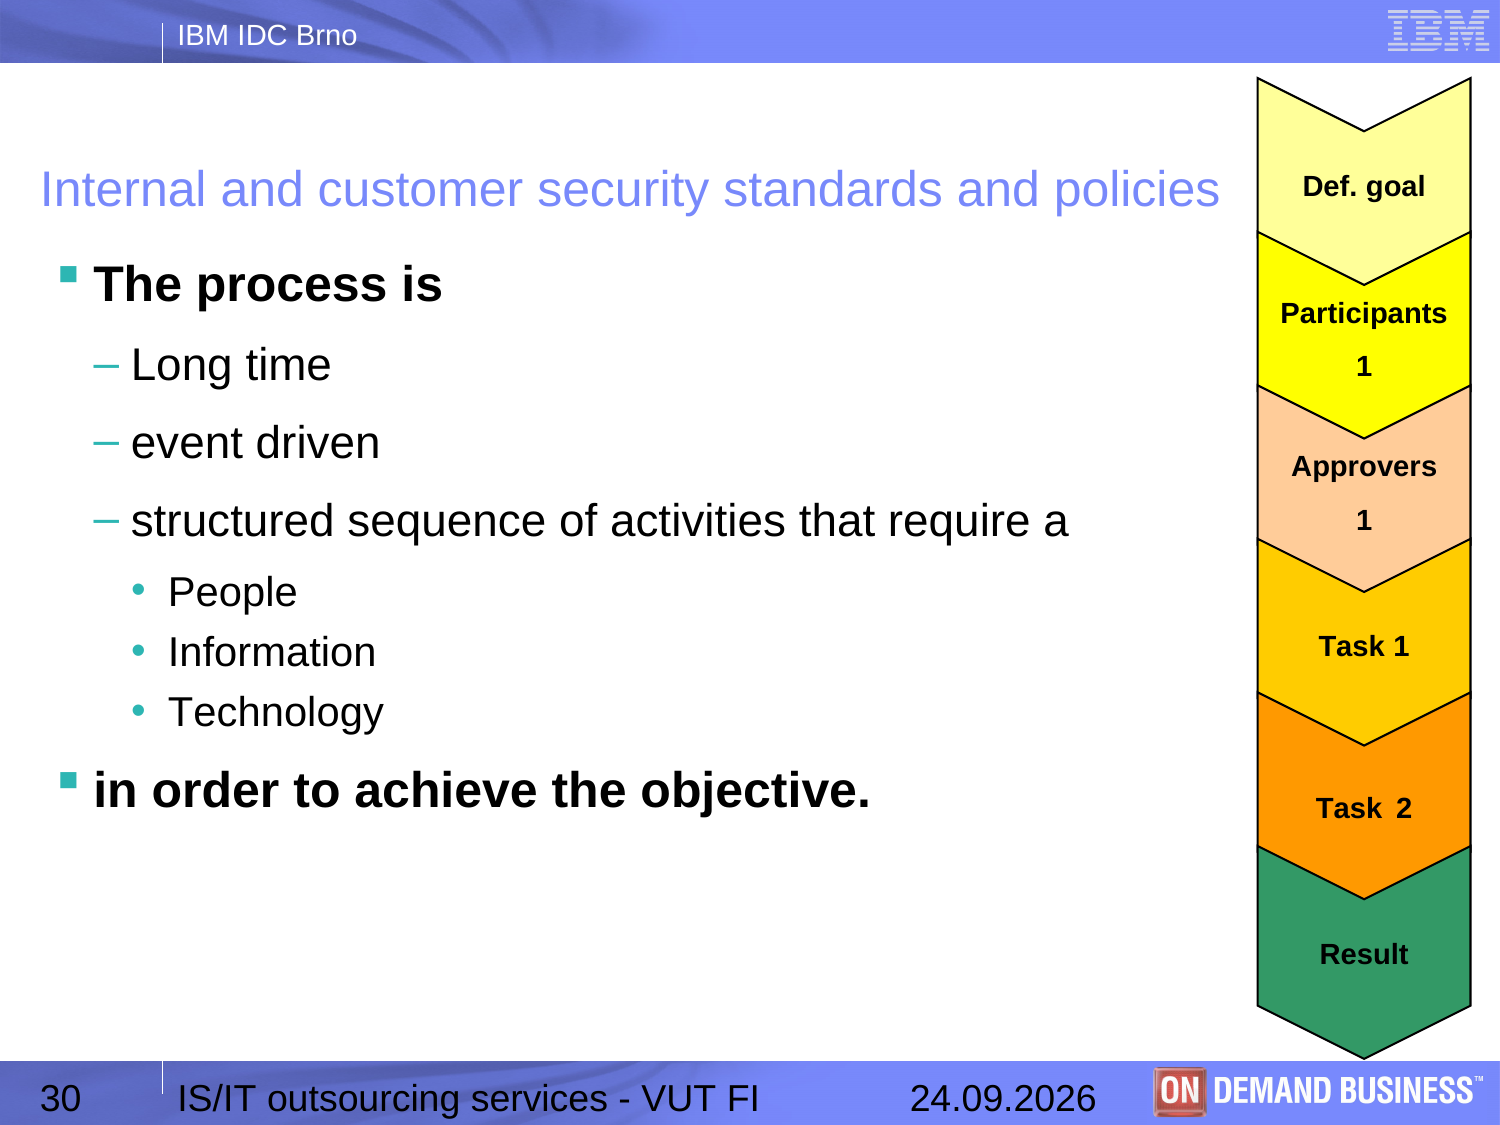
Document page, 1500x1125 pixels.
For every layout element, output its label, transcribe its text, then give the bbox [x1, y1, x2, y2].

list The process is Long time event driven structured sequence of activities that require a People Information Technology in order to achieve the objective. [41, 243, 1257, 884]
text_box Approvers 1 [1257, 385, 1471, 591]
picture [0, 0, 1500, 63]
text_box Result [1257, 846, 1471, 1059]
text_box Task 1 [1257, 538, 1471, 745]
title Internal and customer security standards and policies [25, 142, 1257, 225]
text_box Participants 1 [1257, 231, 1471, 438]
text_box Task 2 [1257, 692, 1471, 898]
picture [0, 1061, 1500, 1125]
text_box Def. goal [1257, 78, 1471, 284]
